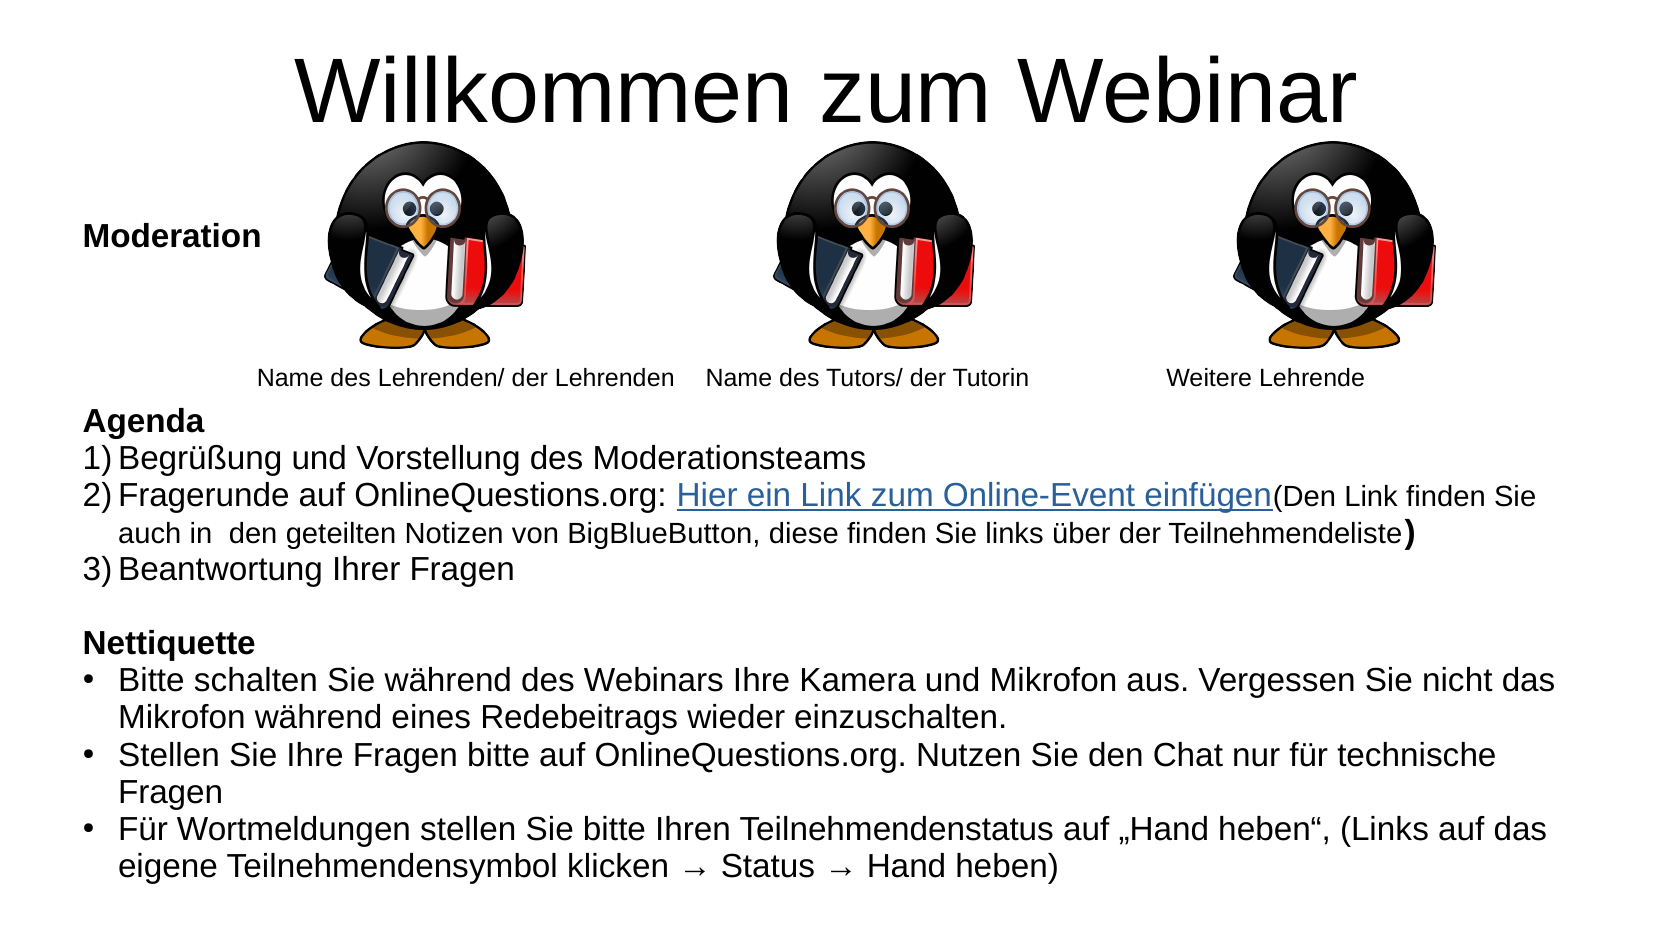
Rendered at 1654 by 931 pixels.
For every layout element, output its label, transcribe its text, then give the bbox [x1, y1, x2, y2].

subtitle Moderation Agenda Begrüßung und Vorstellung des Moderationsteams Fragerunde auf OnlineQuestions.org: Hier ein Link zum Online-Event einfügen(Den Link finden Sie auch in den geteilten Notizen von BigBlueButton, diese finden Sie links über der Teilnehmendeliste) Beantwortung Ihrer Fragen Nettiquette Bitte schalten Sie während des Webinars Ihre Kamera und Mikrofon aus. Vergessen Sie nicht das Mikrofon während eines Redebeitrags wieder einzuschalten. Stellen Sie Ihre Fragen bitte auf OnlineQuestions.org. Nutzen Sie den Chat nur für technische Fragen Für Wortmeldungen stellen Sie bitte Ihren Teilnehmendenstatus auf „Hand heben“, (Links auf das eigene Teilnehmendensymbol klicken → Status → Hand heben) [82, 217, 1571, 885]
text_box Name des Tutors/ der Tutorin [690, 355, 1146, 402]
picture [324, 141, 526, 349]
picture [773, 141, 975, 349]
picture [1233, 141, 1436, 349]
text_box Name des Lehrenden/ der Lehrenden [242, 355, 690, 402]
text_box Weitere Lehrende [1151, 355, 1607, 402]
title Willkommen zum Webinar [82, 13, 1571, 169]
